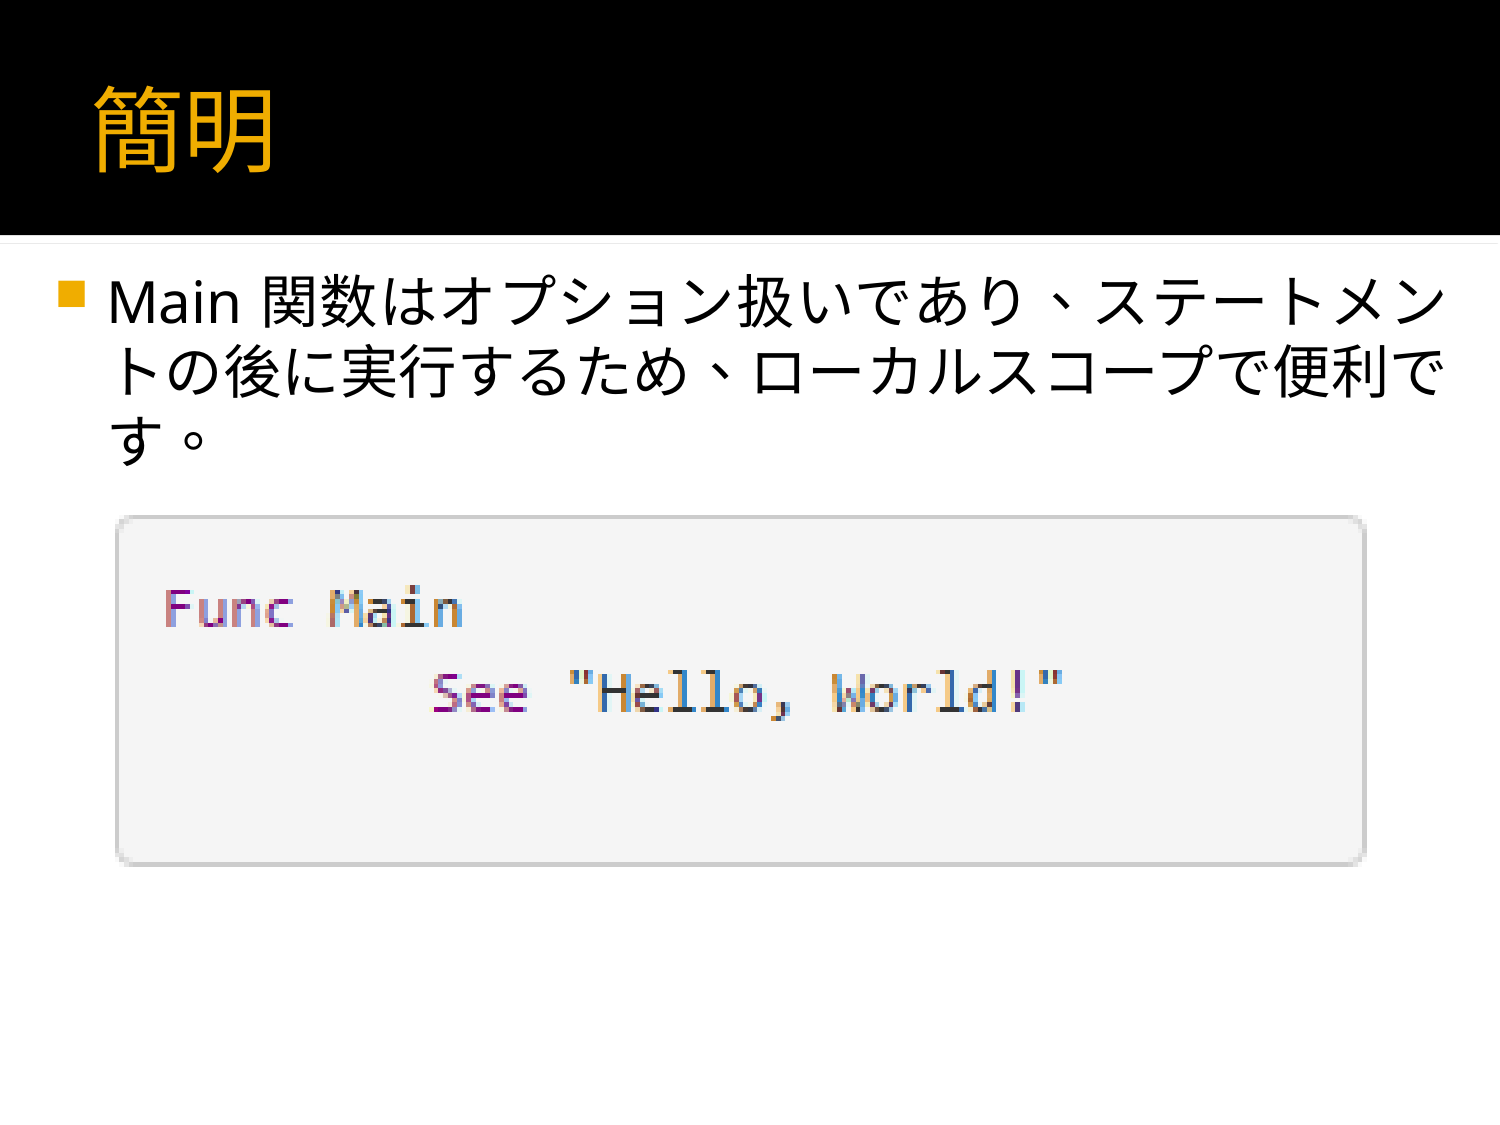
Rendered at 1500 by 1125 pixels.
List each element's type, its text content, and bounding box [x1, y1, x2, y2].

title 簡明 [75, 25, 1425, 231]
picture [87, 487, 1391, 900]
list Main 関数はオプション扱いであり、ステートメントの後に実行するため、ローカルスコープで便利です。 [24, 249, 1463, 1050]
